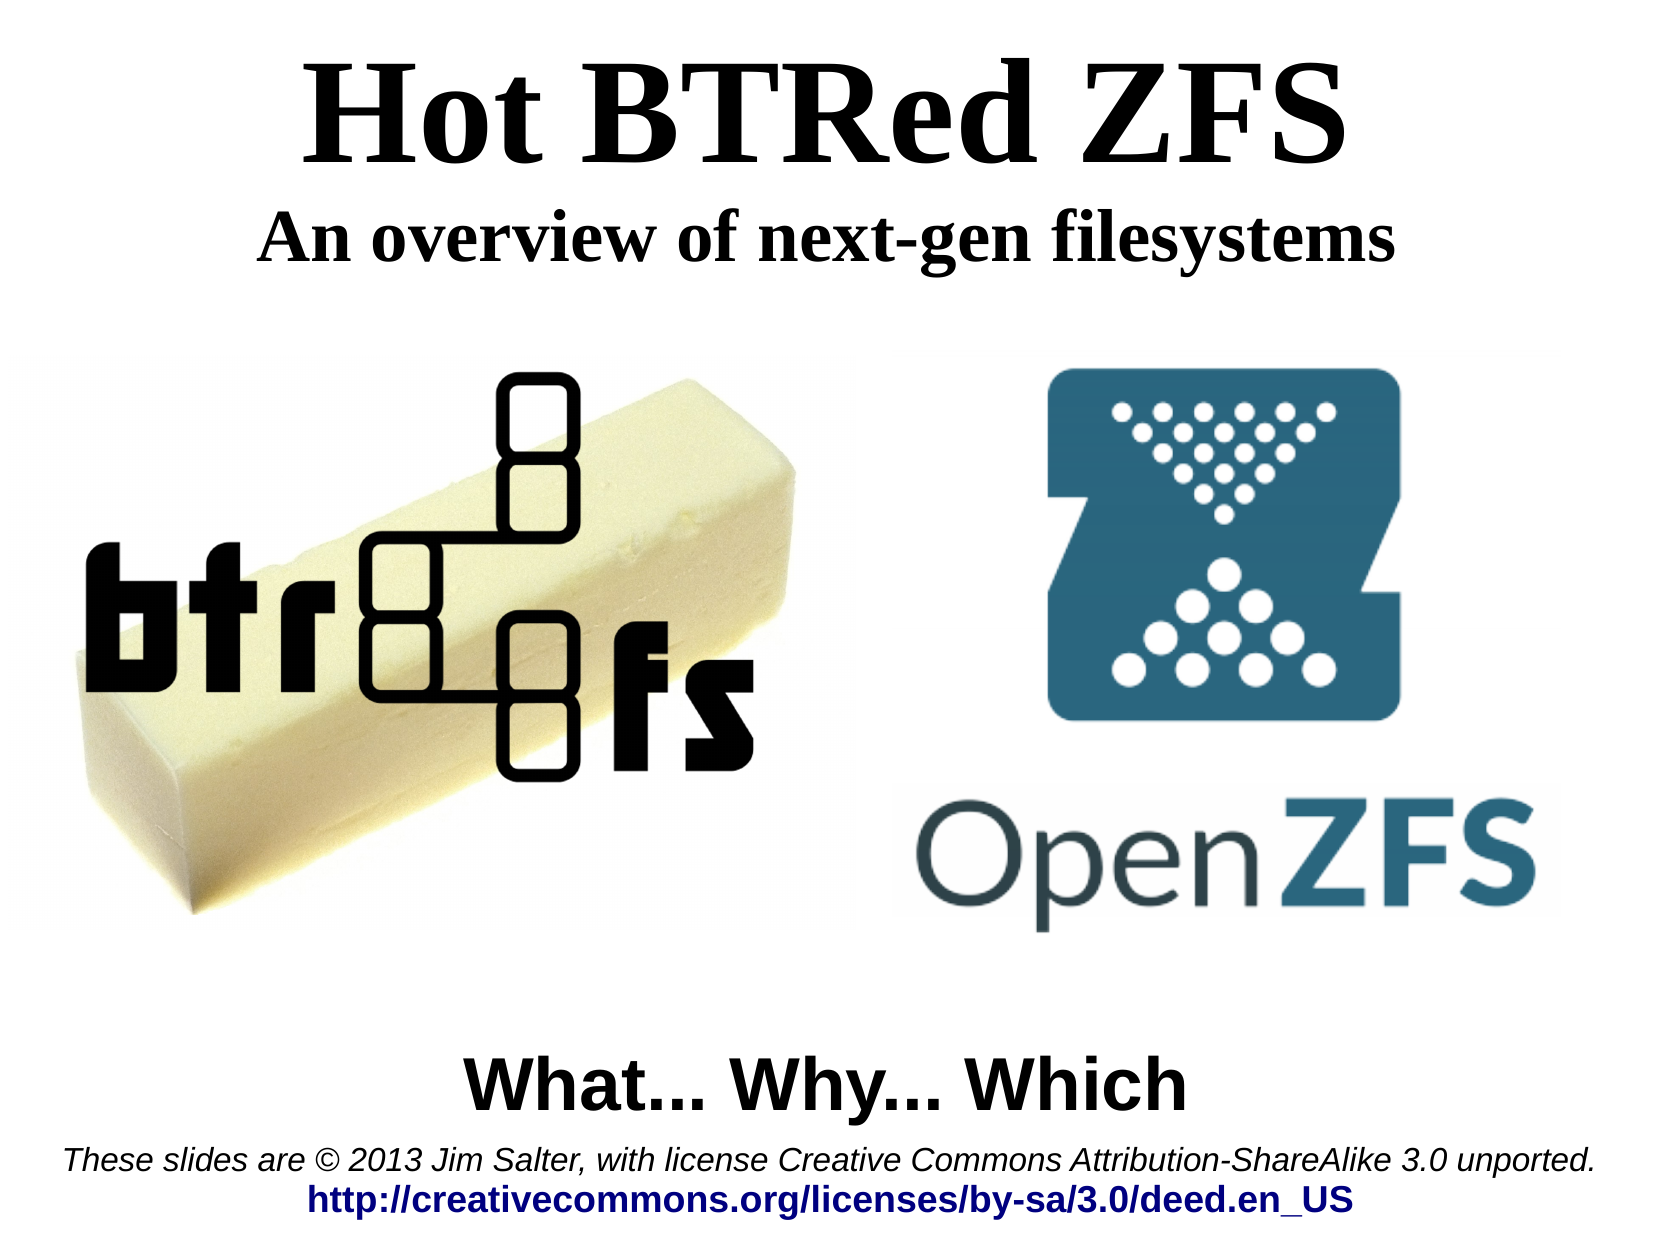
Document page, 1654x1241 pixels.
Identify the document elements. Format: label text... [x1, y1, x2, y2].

picture [8, 355, 856, 931]
table_header These slides are © 2013 Jim Salter, with license Creative Commons Attribution-ShareAlike 3.0 unported. http://creativecommons.org/licenses/by-sa/3.0/deed.en_US [6, 1134, 1654, 1233]
title Hot BTRed ZFS An overview of next-gen filesystems [82, 28, 1571, 278]
table_header What... Why... Which [0, 1035, 1653, 1170]
picture [892, 344, 1561, 958]
